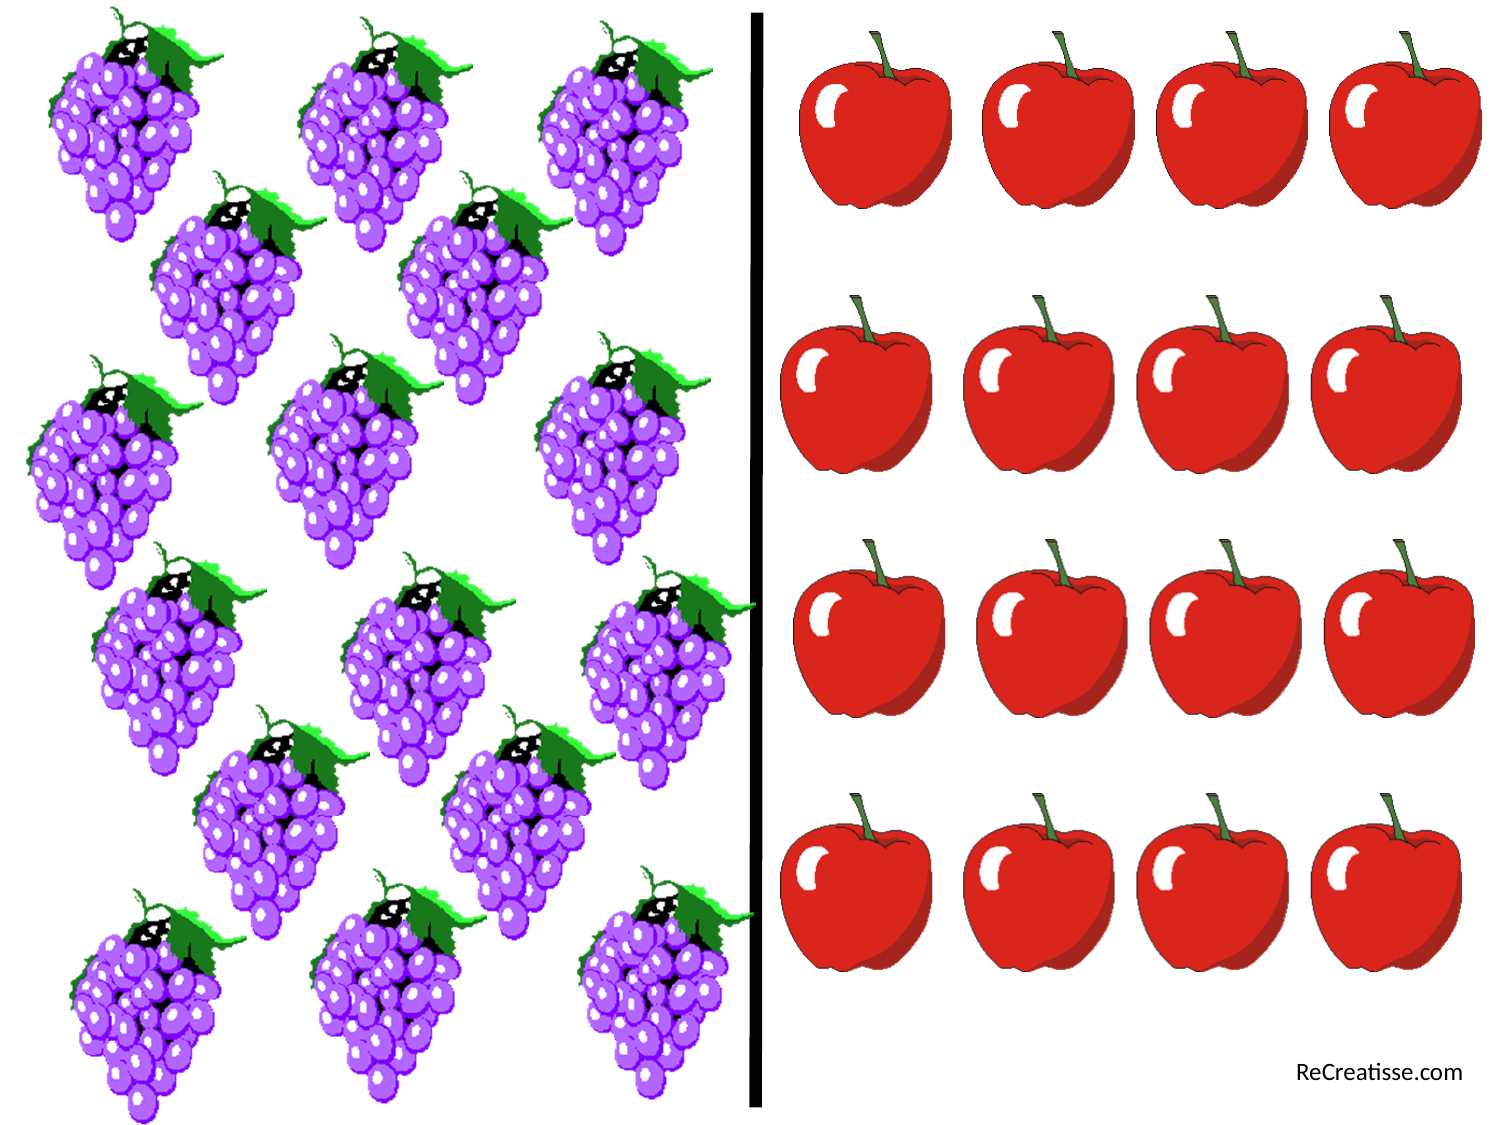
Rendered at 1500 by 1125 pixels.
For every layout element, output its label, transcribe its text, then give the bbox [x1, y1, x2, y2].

picture [982, 31, 1135, 209]
picture [780, 793, 1462, 972]
picture [780, 295, 1462, 474]
picture [1329, 31, 1482, 209]
picture [20, 0, 756, 1125]
picture [799, 31, 952, 209]
picture [1156, 31, 1308, 209]
picture [793, 539, 1475, 718]
text_box ReCreatisse.com [1281, 1048, 1479, 1093]
